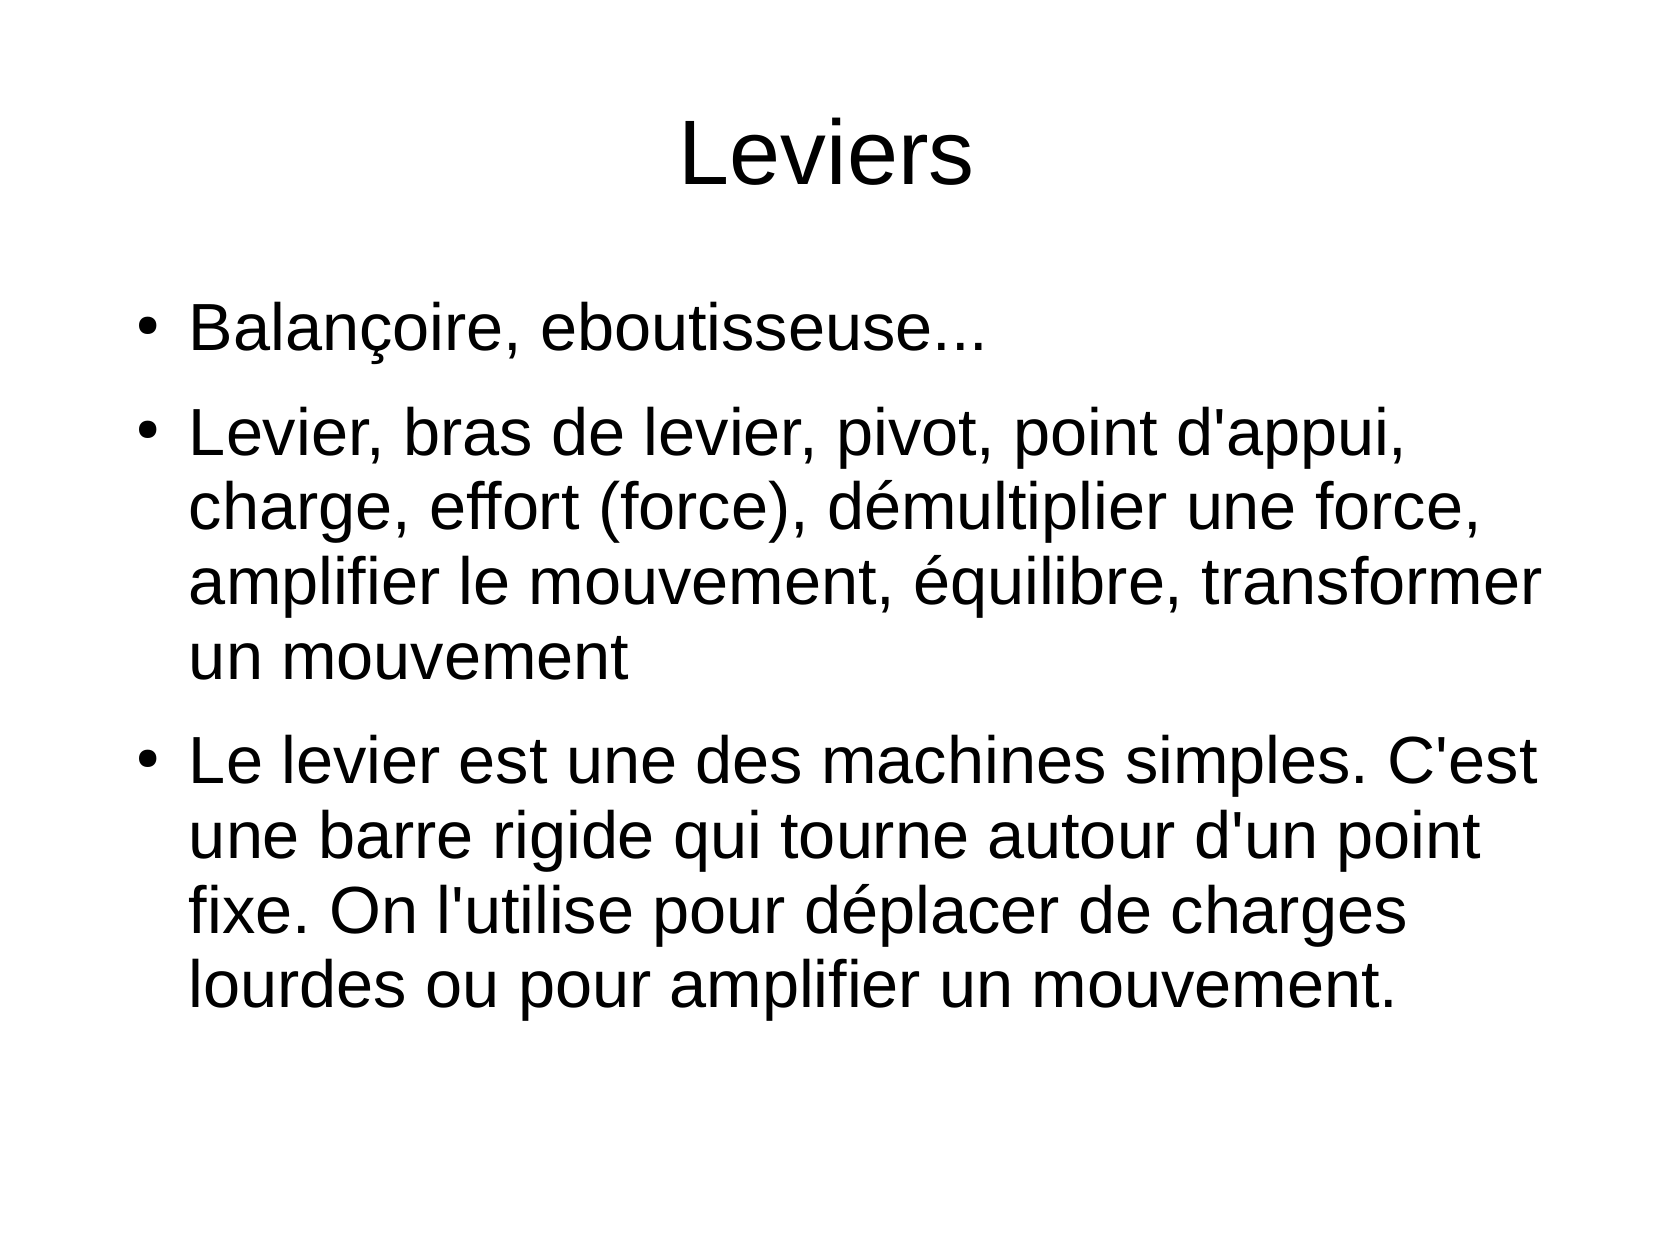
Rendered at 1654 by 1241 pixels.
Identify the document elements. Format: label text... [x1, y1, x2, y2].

title Leviers [82, 49, 1571, 257]
list Balançoire, eboutisseuse... Levier, bras de levier, pivot, point d'appui, charge, effort (force), démultiplier une force, amplifier le mouvement, équilibre, transformer un mouvement Le levier est une des machines simples. C'est une barre rigide qui tourne autour d'un point fixe. On l'utilise pour déplacer de charges lourdes ou pour amplifier un mouvement. [118, 290, 1572, 1094]
